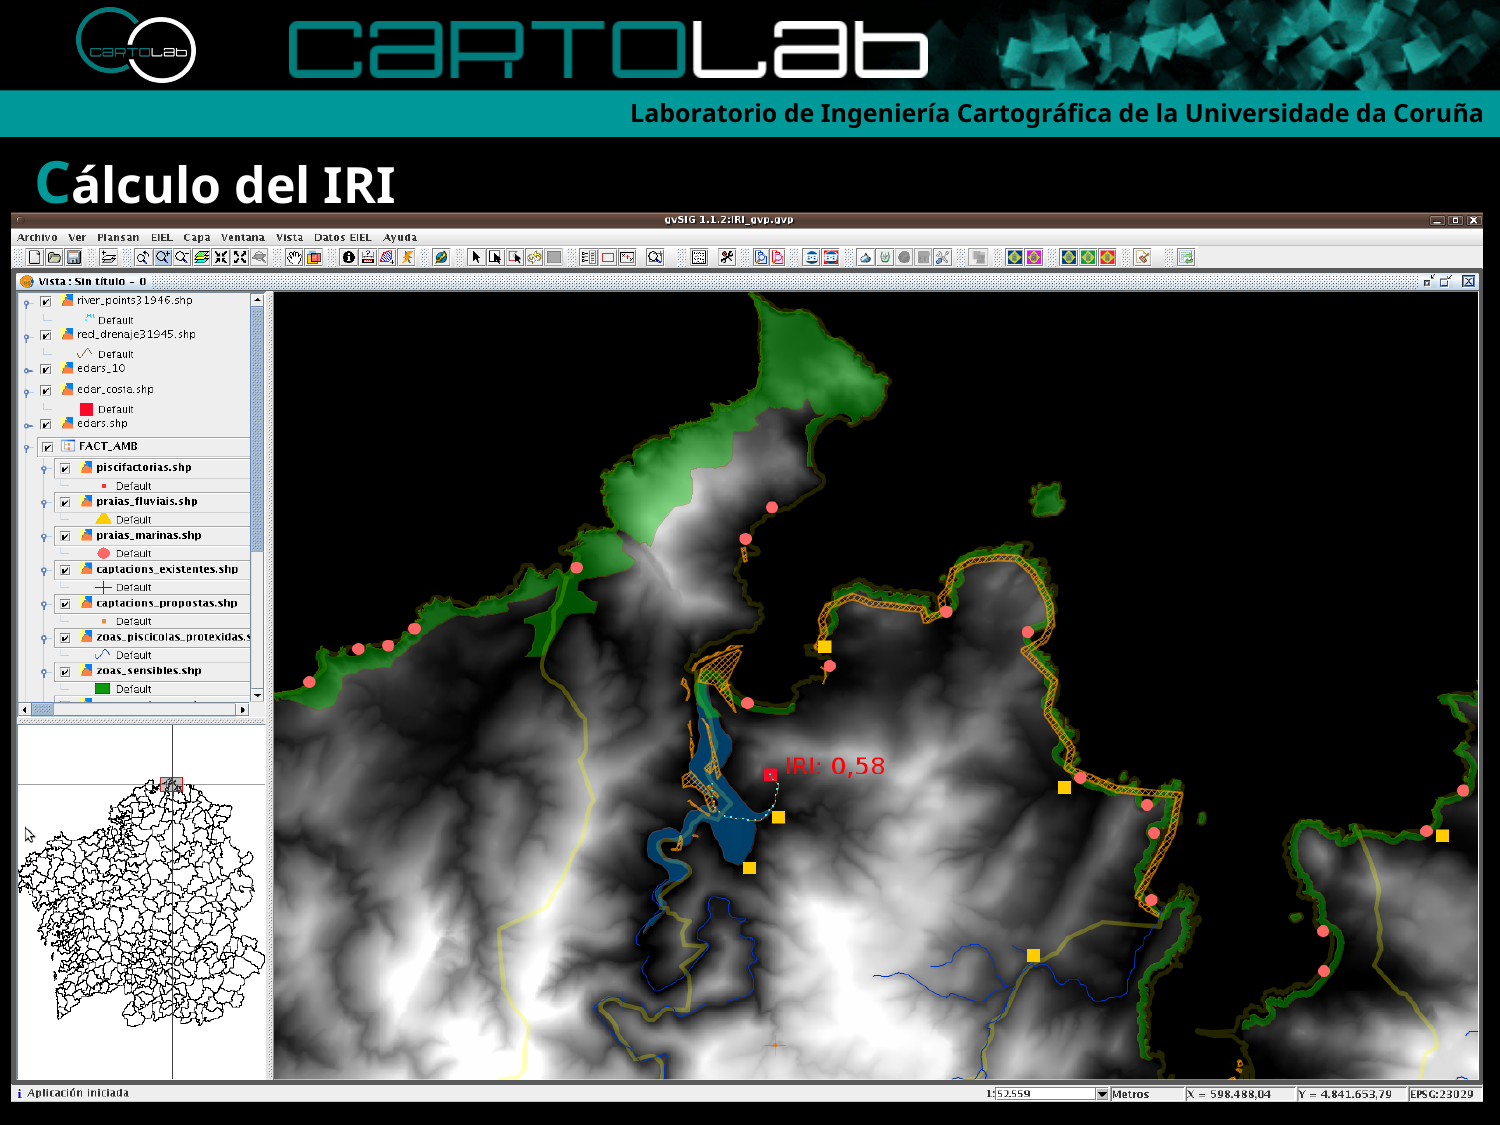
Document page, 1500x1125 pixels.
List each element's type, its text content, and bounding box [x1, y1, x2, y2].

picture [76, 7, 196, 83]
text_box Cálculo del IRI [0, 137, 1500, 223]
picture [289, 0, 1500, 90]
picture [11, 212, 1483, 1102]
